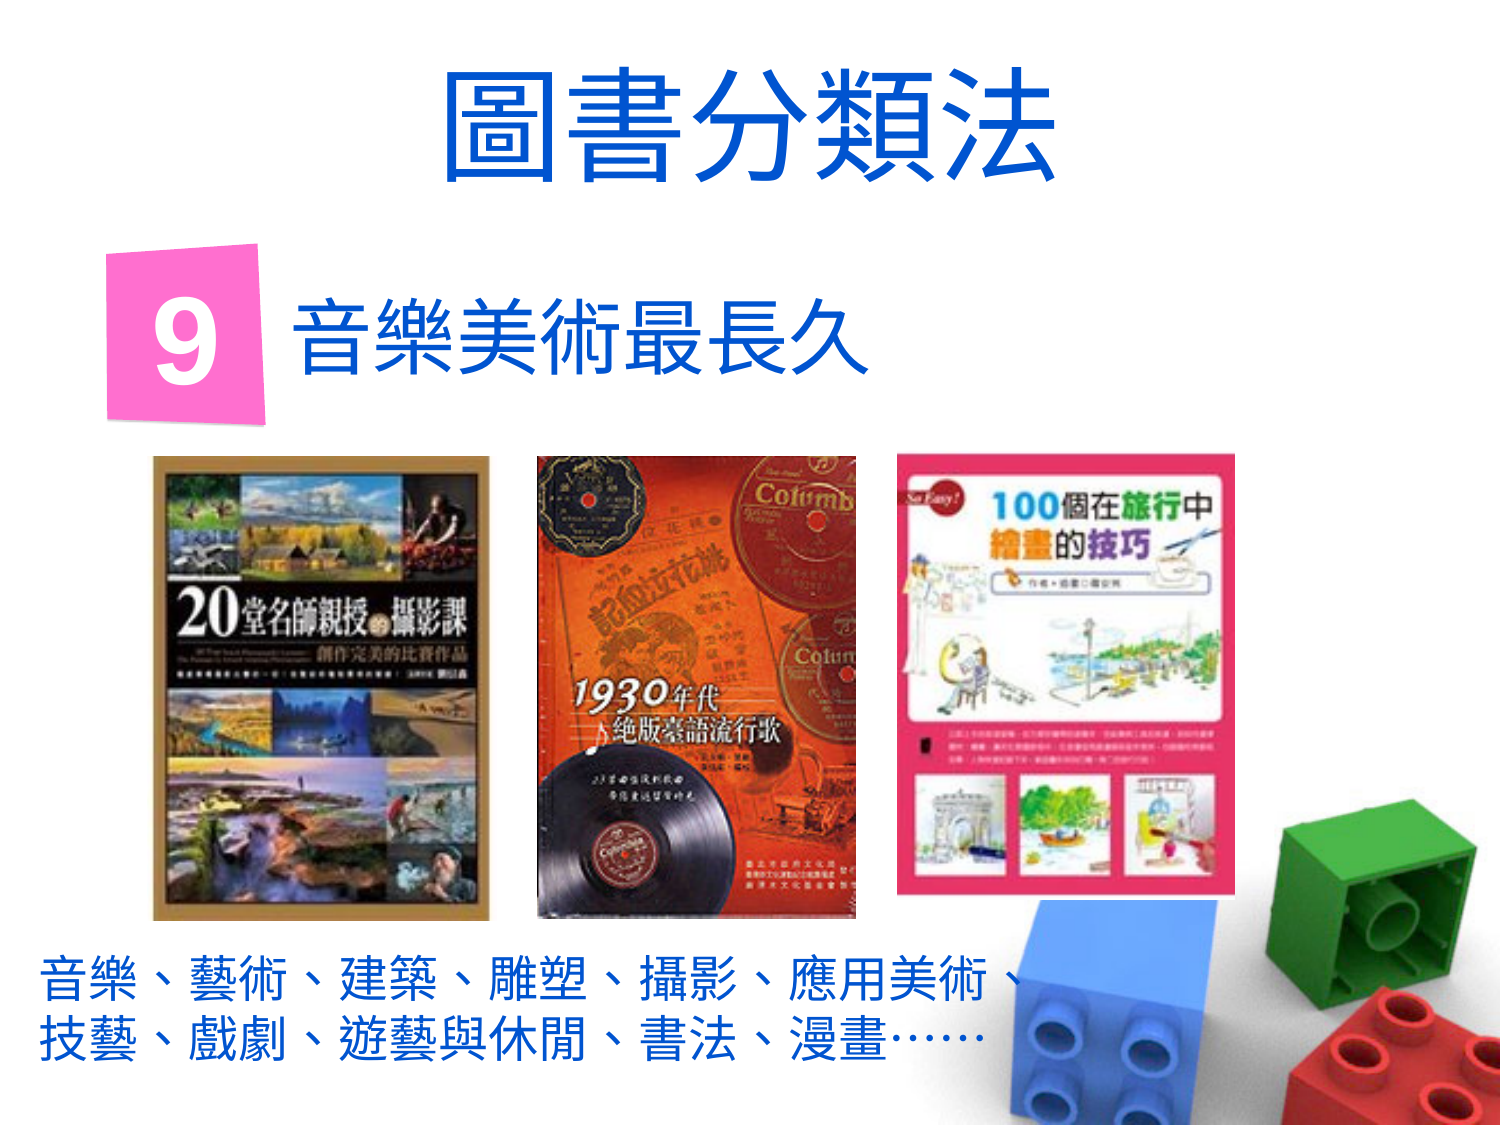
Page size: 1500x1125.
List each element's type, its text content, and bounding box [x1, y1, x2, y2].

text_box 9 [106, 243, 266, 426]
picture [147, 187, 1500, 1125]
text_box 音樂、藝術、建築、雕塑、攝影、應用美術、技藝、戲劇、遊藝與休閒、書法、漫畫…… [23, 939, 1016, 1075]
title 圖書分類法 [112, 28, 1388, 217]
text_box 音樂美術最長久 [274, 277, 888, 393]
